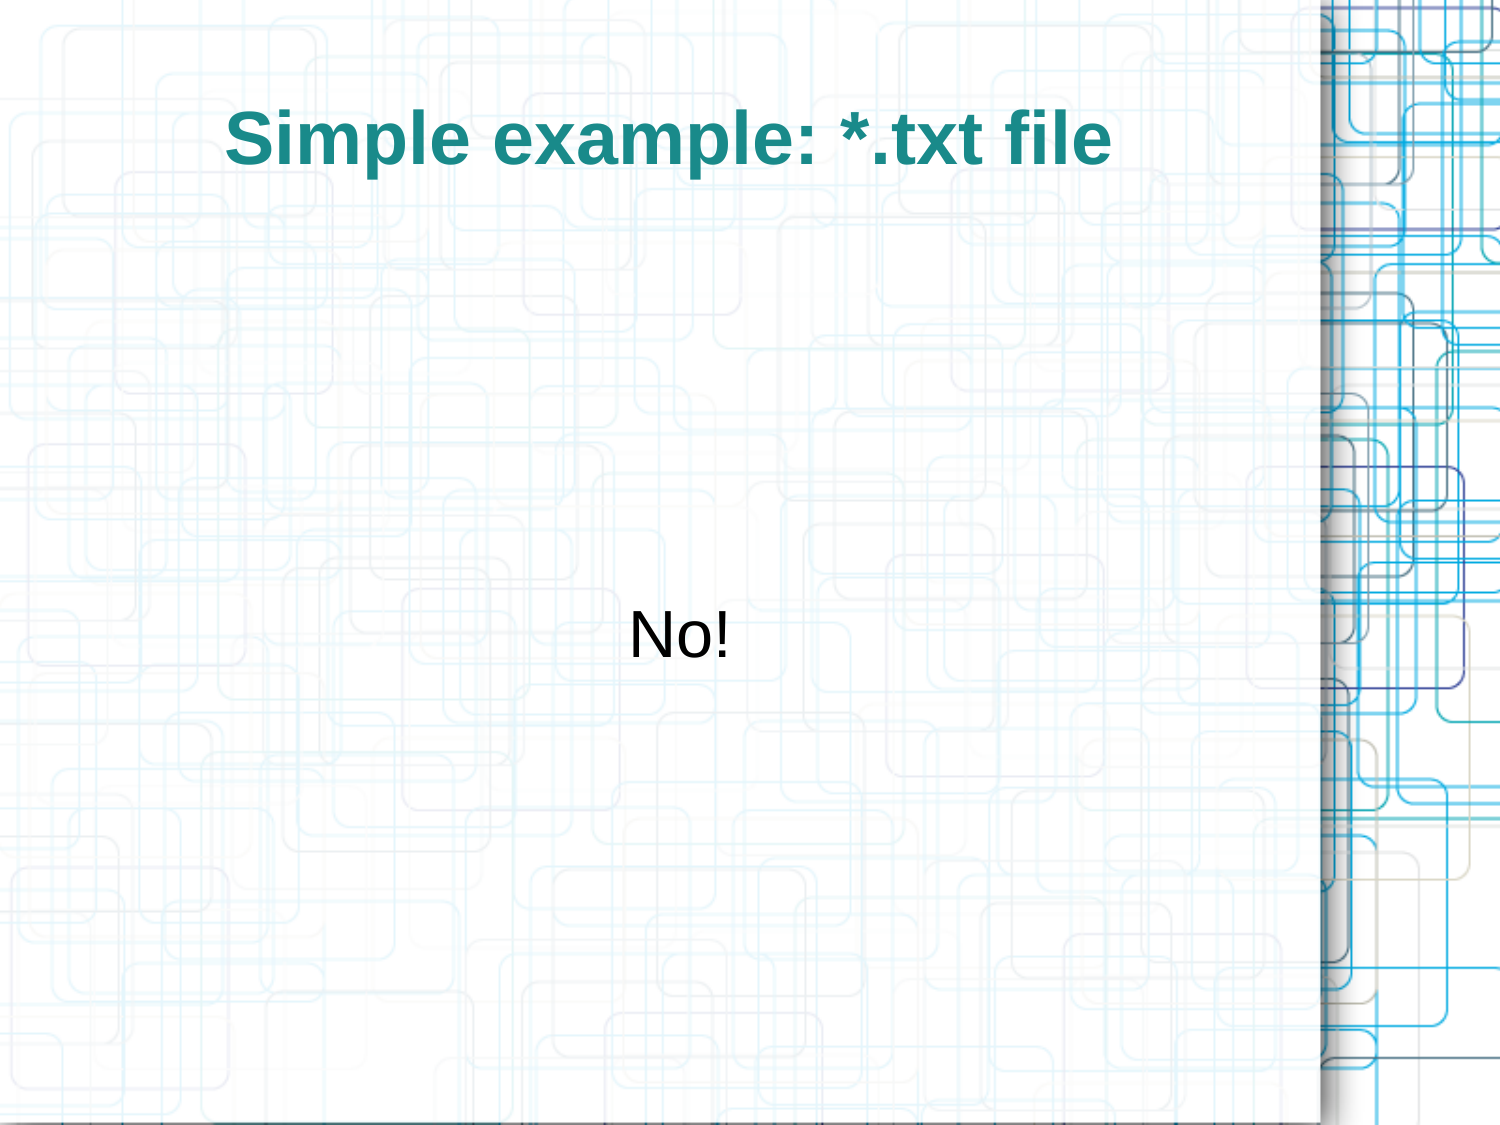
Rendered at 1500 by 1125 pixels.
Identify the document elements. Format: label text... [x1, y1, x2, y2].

subtitle No! [75, 263, 1286, 1006]
title Simple example: *.txt file [53, 44, 1286, 233]
picture [0, 0, 1500, 1125]
